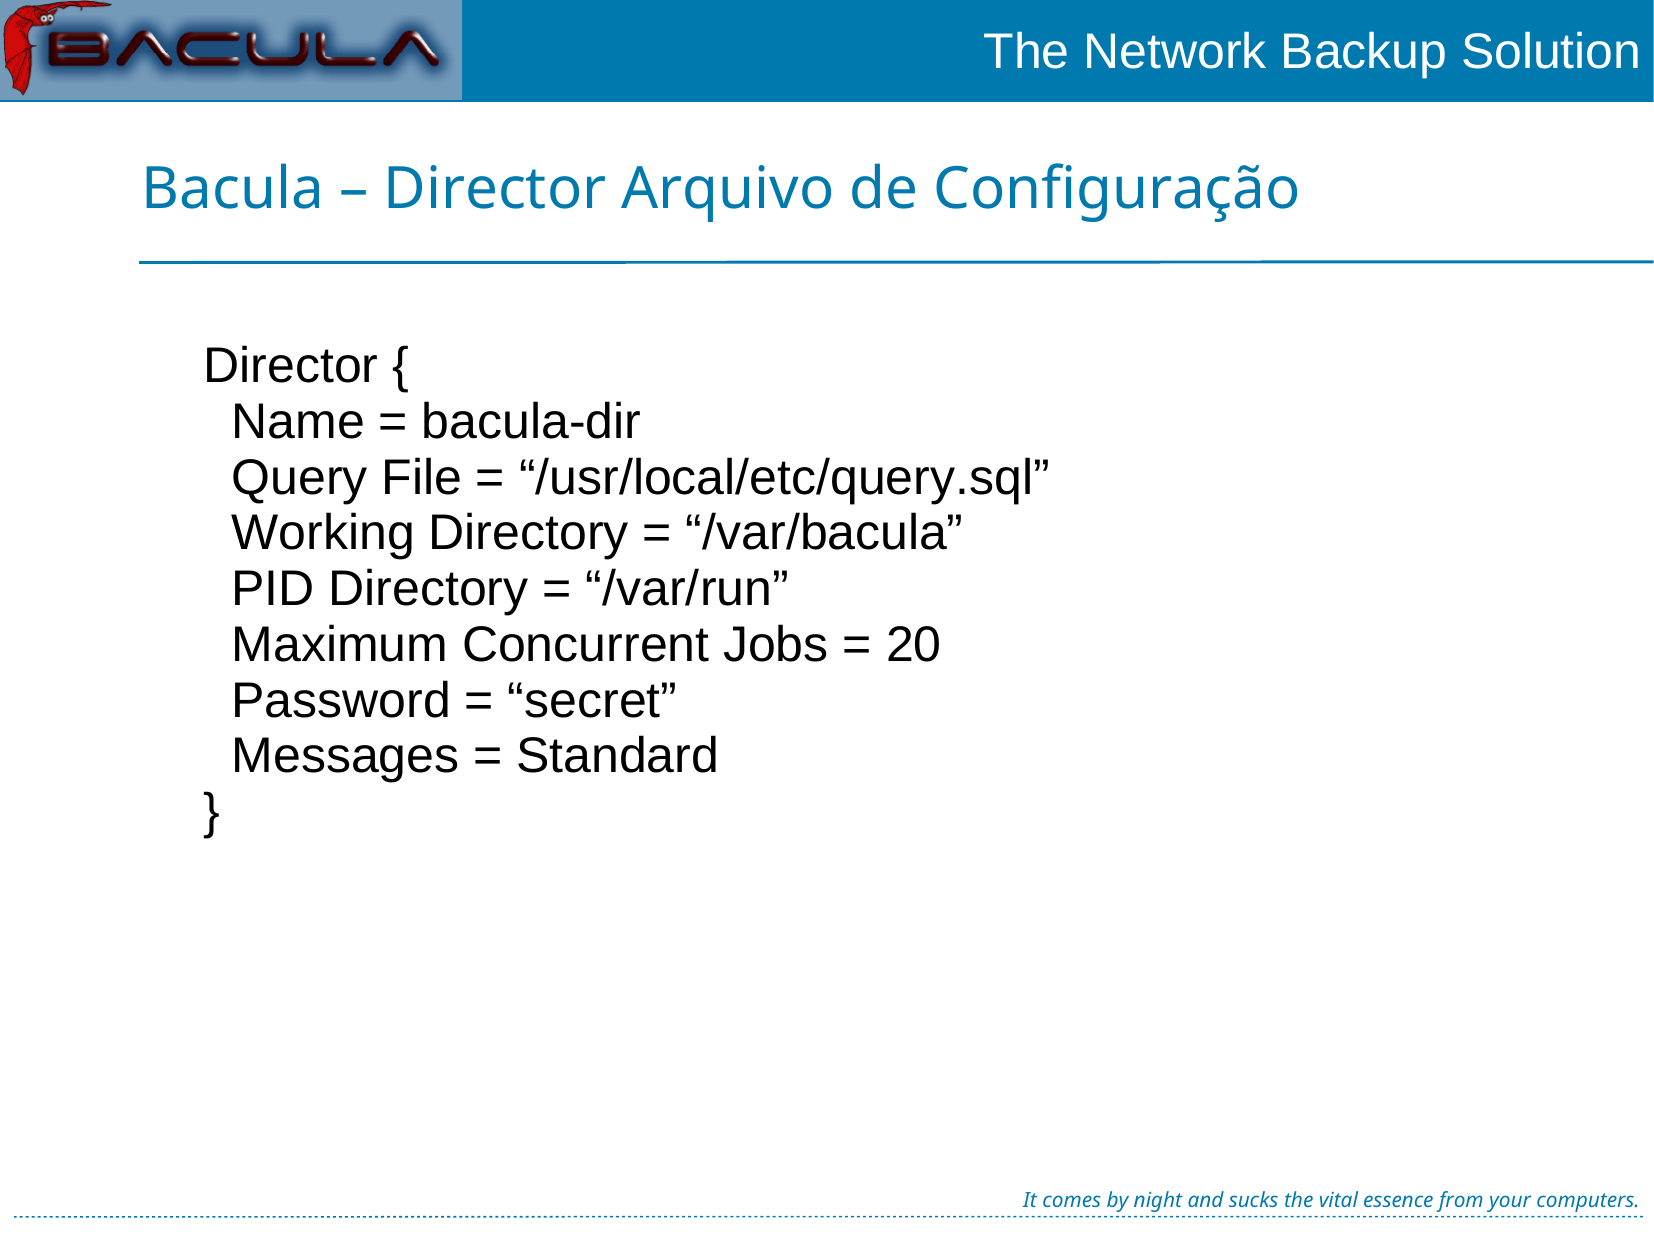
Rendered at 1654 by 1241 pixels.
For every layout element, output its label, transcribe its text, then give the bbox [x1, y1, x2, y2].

title Bacula – Director Arquivo de Configuração [141, 112, 1501, 226]
list Director { Name = bacula-dir Query File = “/usr/local/etc/query.sql” Working Directory = “/var/bacula” PID Directory = “/var/run” Maximum Concurrent Jobs = 20 Password = “secret” Messages = Standard } [144, 337, 1538, 976]
picture [0, 0, 461, 99]
